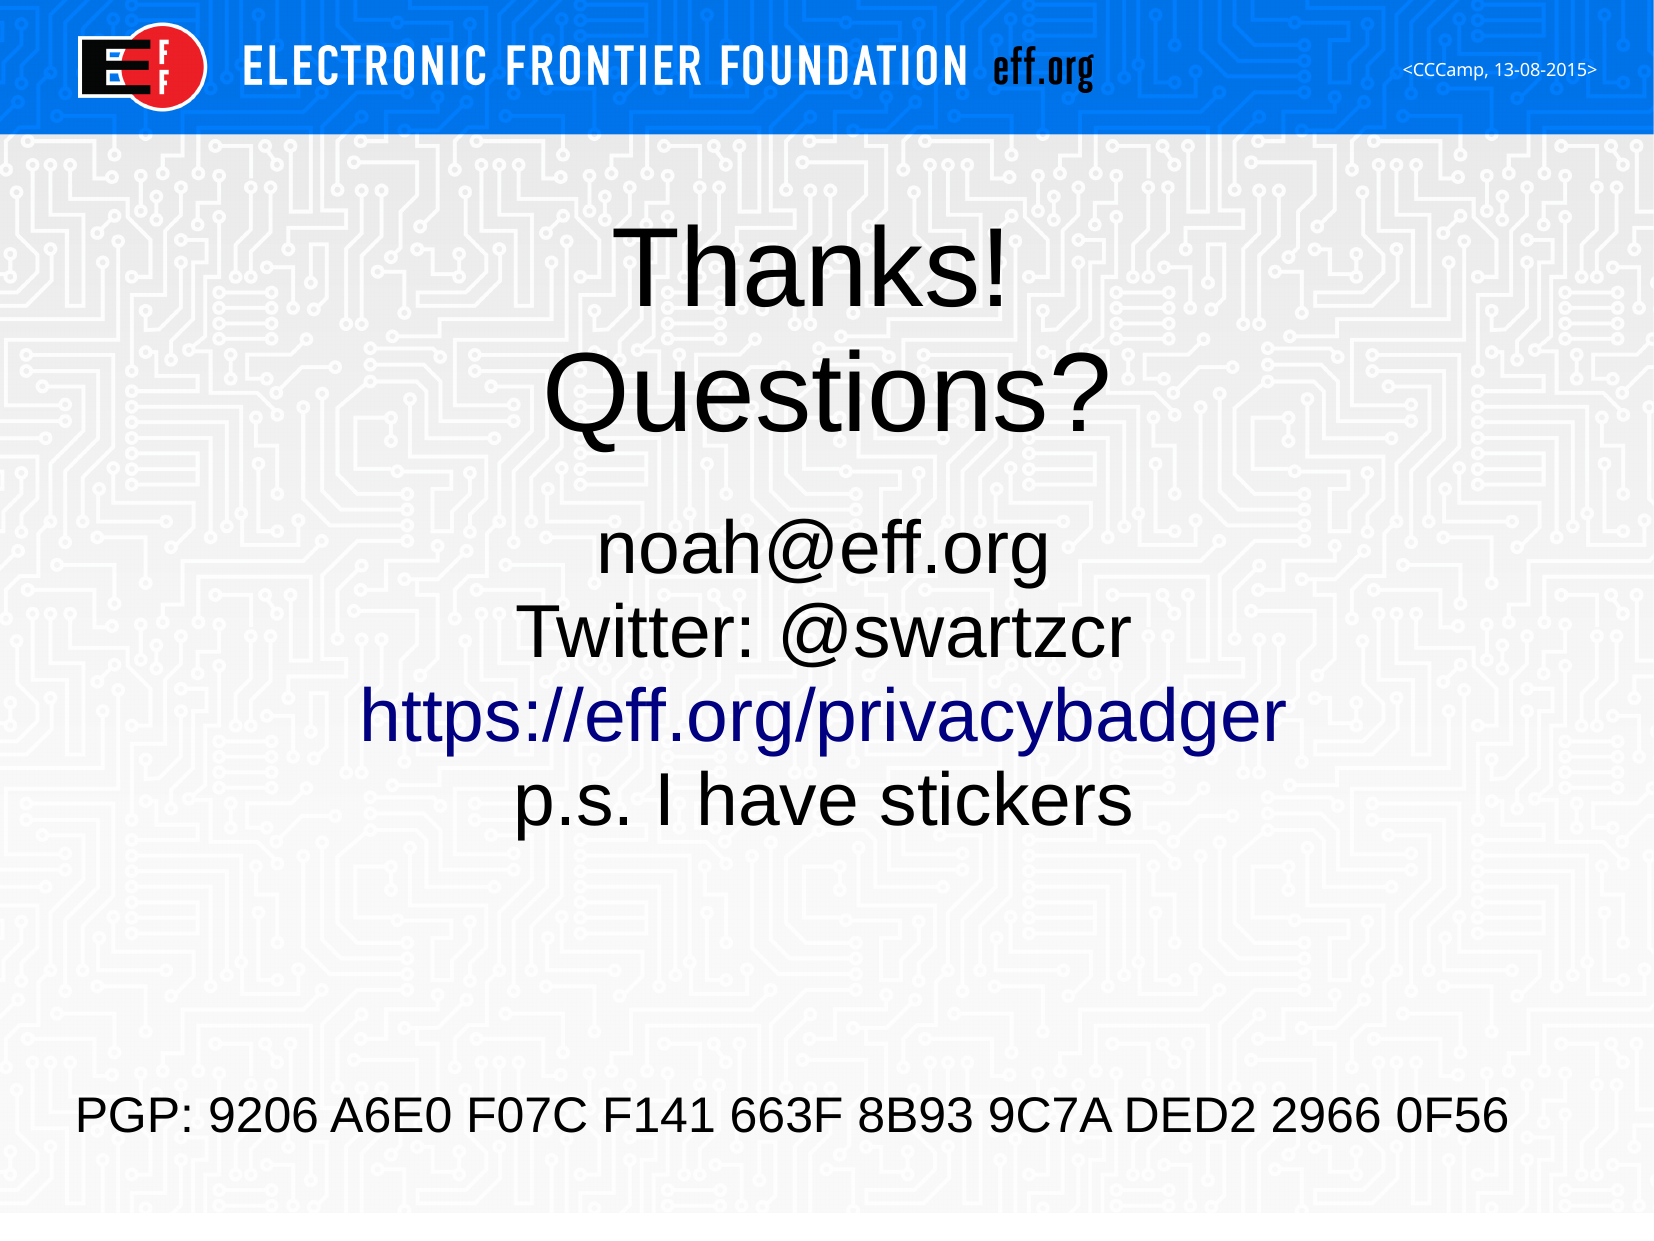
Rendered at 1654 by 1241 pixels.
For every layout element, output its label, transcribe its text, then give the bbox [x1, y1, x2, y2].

text_box PGP: 9206 A6E0 F07C F141 663F 8B93 9C7A DED2 2966 0F56 [60, 1080, 1591, 1152]
picture [0, 0, 1654, 1213]
text_box noah@eff.org Twitter: @swartzcr https://eff.org/privacybadger p.s. I have stickers [345, 498, 1306, 849]
subtitle Thanks! Questions? [124, 180, 1531, 481]
